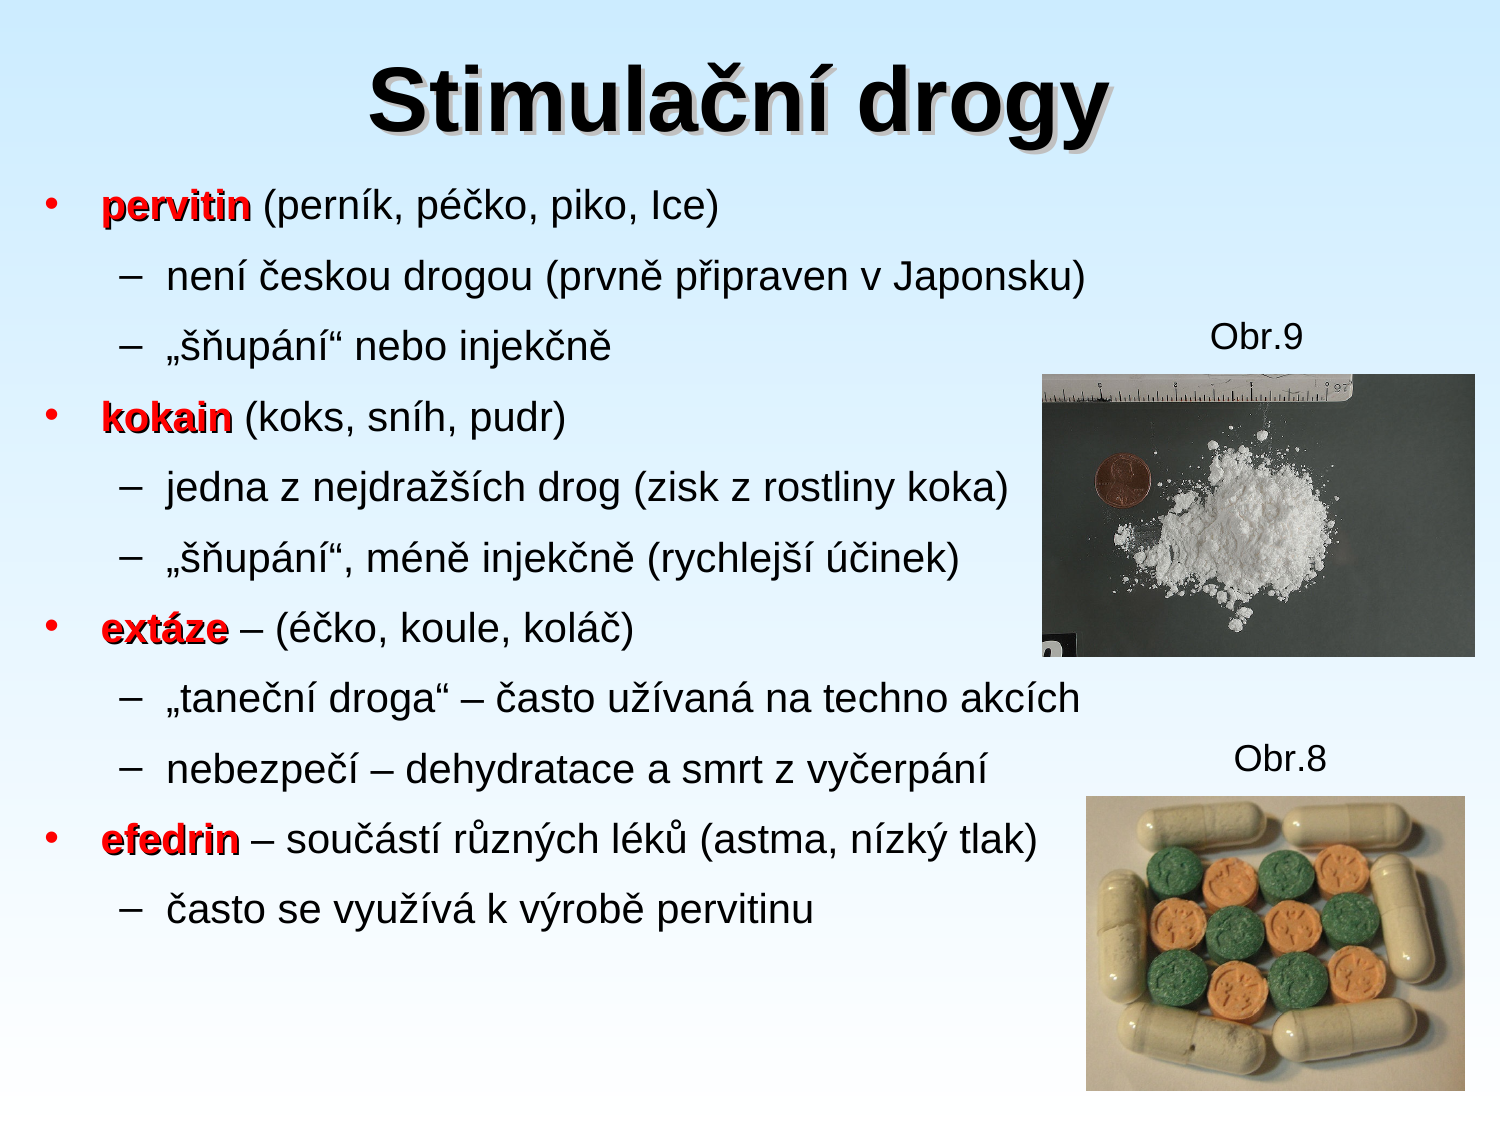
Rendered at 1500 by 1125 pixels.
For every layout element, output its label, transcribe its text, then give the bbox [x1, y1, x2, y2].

picture [1086, 796, 1465, 1091]
title Stimulační drogy [64, 30, 1415, 159]
text_box Obr.8 [1218, 726, 1348, 787]
text_box Obr.9 [1195, 304, 1325, 366]
picture [1042, 374, 1475, 657]
list pervitin (perník, péčko, piko, Ice) není českou drogou (prvně připraven v Japonsku) „šňupání“ nebo injekčně kokain (koks, sníh, pudr) jedna z nejdražších drog (zisk z rostliny koka) „šňupání“, méně injekčně (rychlejší účinek) extáze – (éčko, koule, koláč) „taneční droga“ – často užívaná na techno akcích nebezpečí – dehydratace a smrt z vyčerpání efedrin – součástí různých léků (astma, nízký tlak) často se využívá k výrobě pervitinu [29, 160, 1164, 1012]
